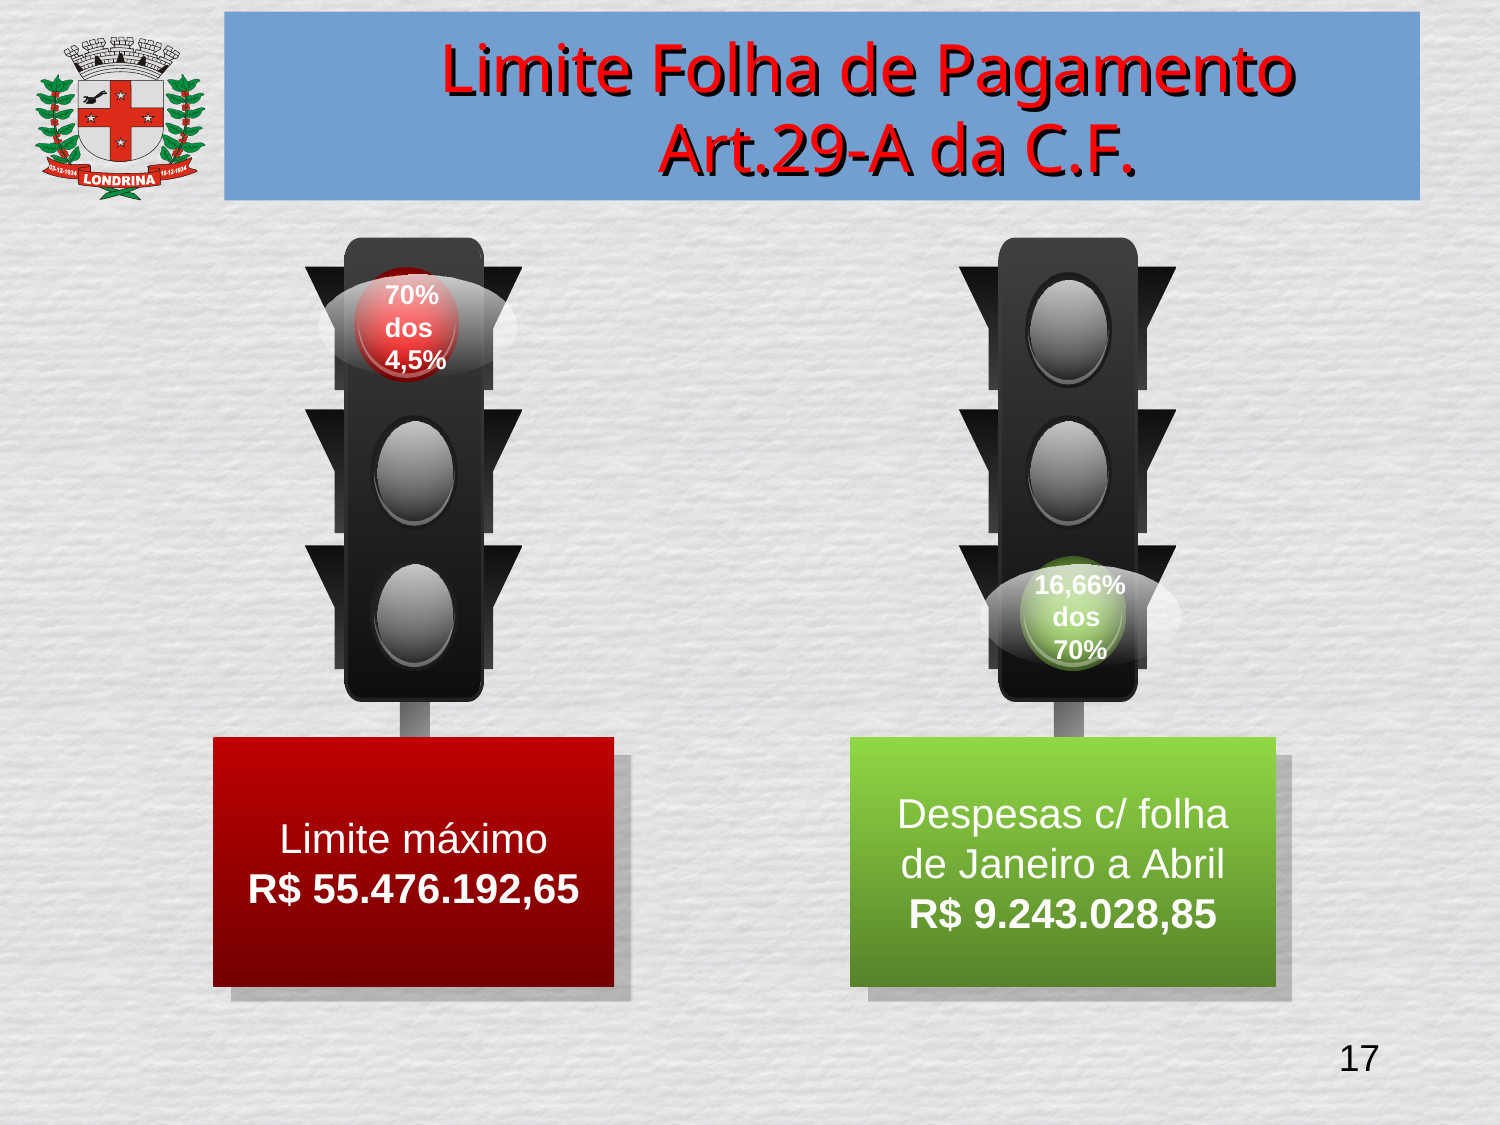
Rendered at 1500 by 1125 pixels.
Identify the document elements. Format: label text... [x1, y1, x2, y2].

text_box [958, 237, 1177, 600]
text_box [988, 637, 1147, 737]
text_box Limite máximo R$ 55.476.192,65 [213, 737, 615, 987]
text_box Despesas c/ folha de Janeiro a Abril R$ 9.243.028,85 [850, 737, 1276, 987]
text_box <número> [1323, 1027, 1500, 1098]
text_box 70% dos 4,5% [318, 274, 517, 378]
text_box Limite Folha de Pagamento Art.29-A da C.F. [224, 11, 1420, 201]
text_box [304, 237, 523, 308]
text_box 16,66% dos 70% [980, 564, 1181, 668]
picture [0, 0, 1500, 1125]
text_box [304, 355, 523, 737]
